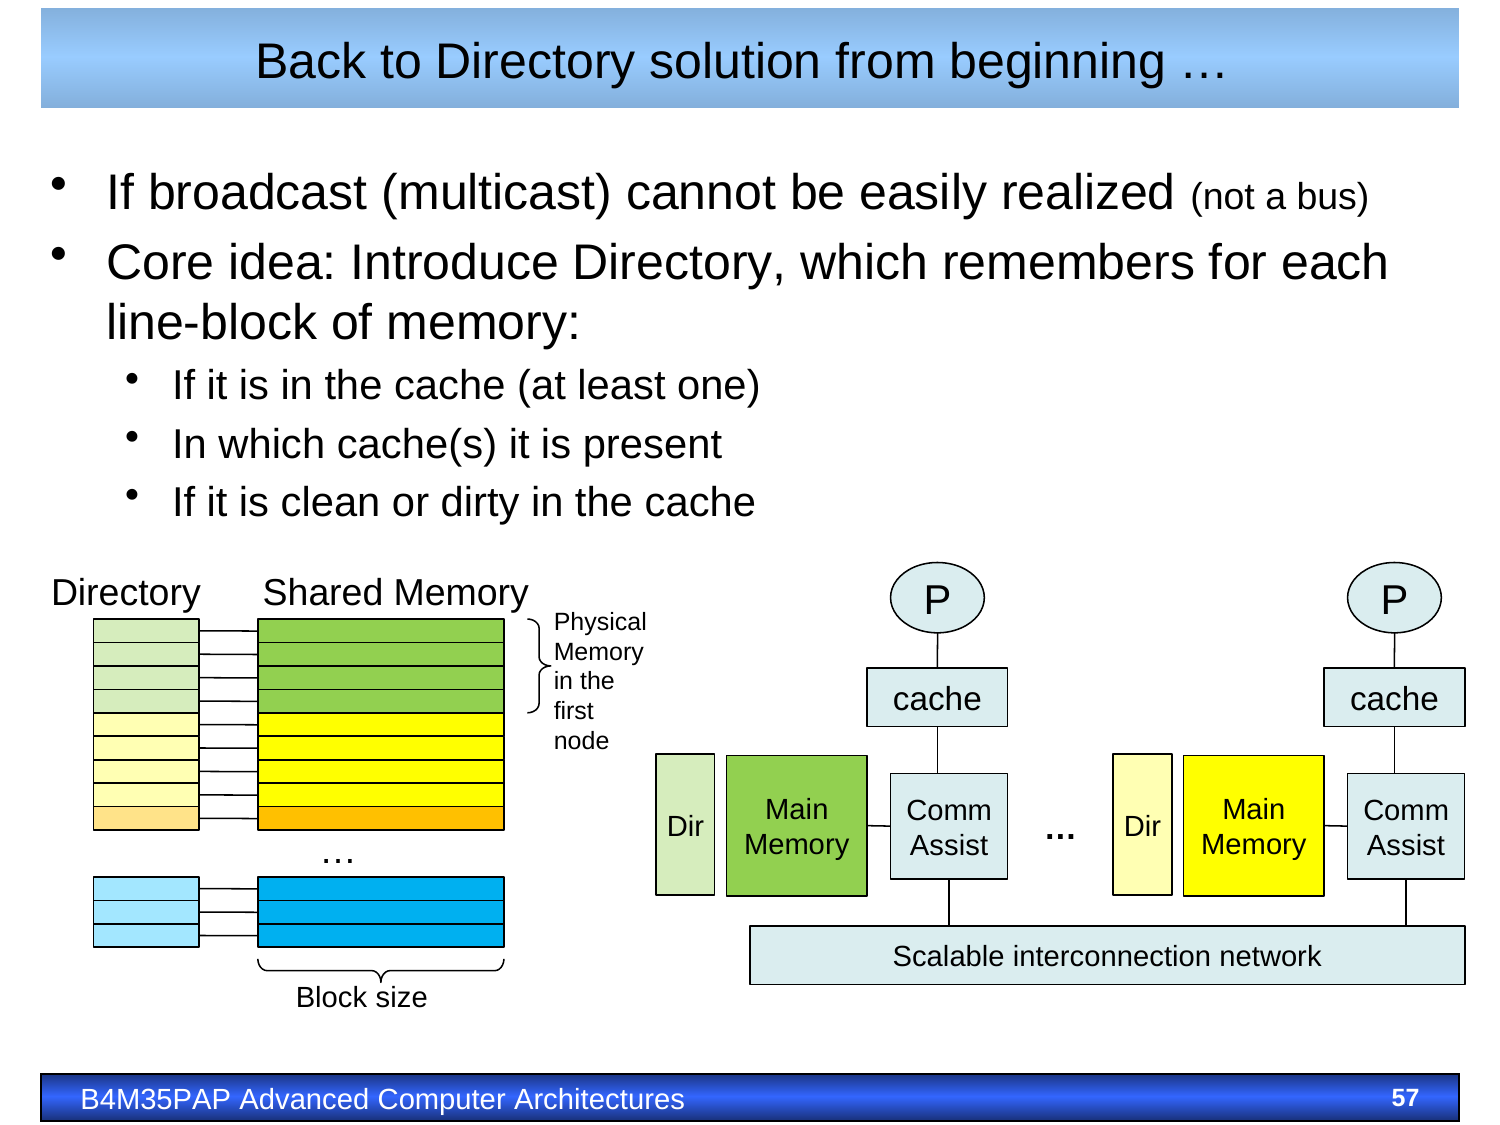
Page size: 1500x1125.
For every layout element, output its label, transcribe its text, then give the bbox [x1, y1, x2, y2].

text_box … [1019, 796, 1102, 856]
text_box Comm Assist [890, 773, 1008, 879]
text_box P [1347, 562, 1442, 633]
text_box Scalable interconnection network [750, 925, 1465, 985]
text_box Shared Memory [247, 560, 544, 621]
text_box … [304, 818, 575, 879]
text_box P [890, 562, 985, 633]
text_box [257, 621, 504, 830]
text_box Main Memory [1183, 755, 1325, 896]
text_box [93, 621, 200, 830]
text_box cache [1324, 667, 1465, 727]
text_box cache [867, 667, 1008, 727]
text_box [93, 876, 200, 948]
text_box Dir [656, 754, 715, 895]
title Back to Directory solution from beginning … [41, 8, 1459, 108]
text_box Dir [1113, 754, 1172, 895]
list If broadcast (multicast) cannot be easily realized (not a bus) Core idea: Introduce Directory, which remembers for each line-block of memory: If it is in the cache (at least one) In which cache(s) it is present If it is clean or dirty in the cache [35, 152, 1465, 551]
text_box Comm Assist [1347, 773, 1465, 879]
text_box [257, 876, 504, 948]
text_box Block size [281, 970, 551, 1021]
text_box Directory [36, 560, 216, 621]
text_box Main Memory [726, 755, 868, 896]
text_box Physical Memory in the first node [539, 597, 668, 763]
